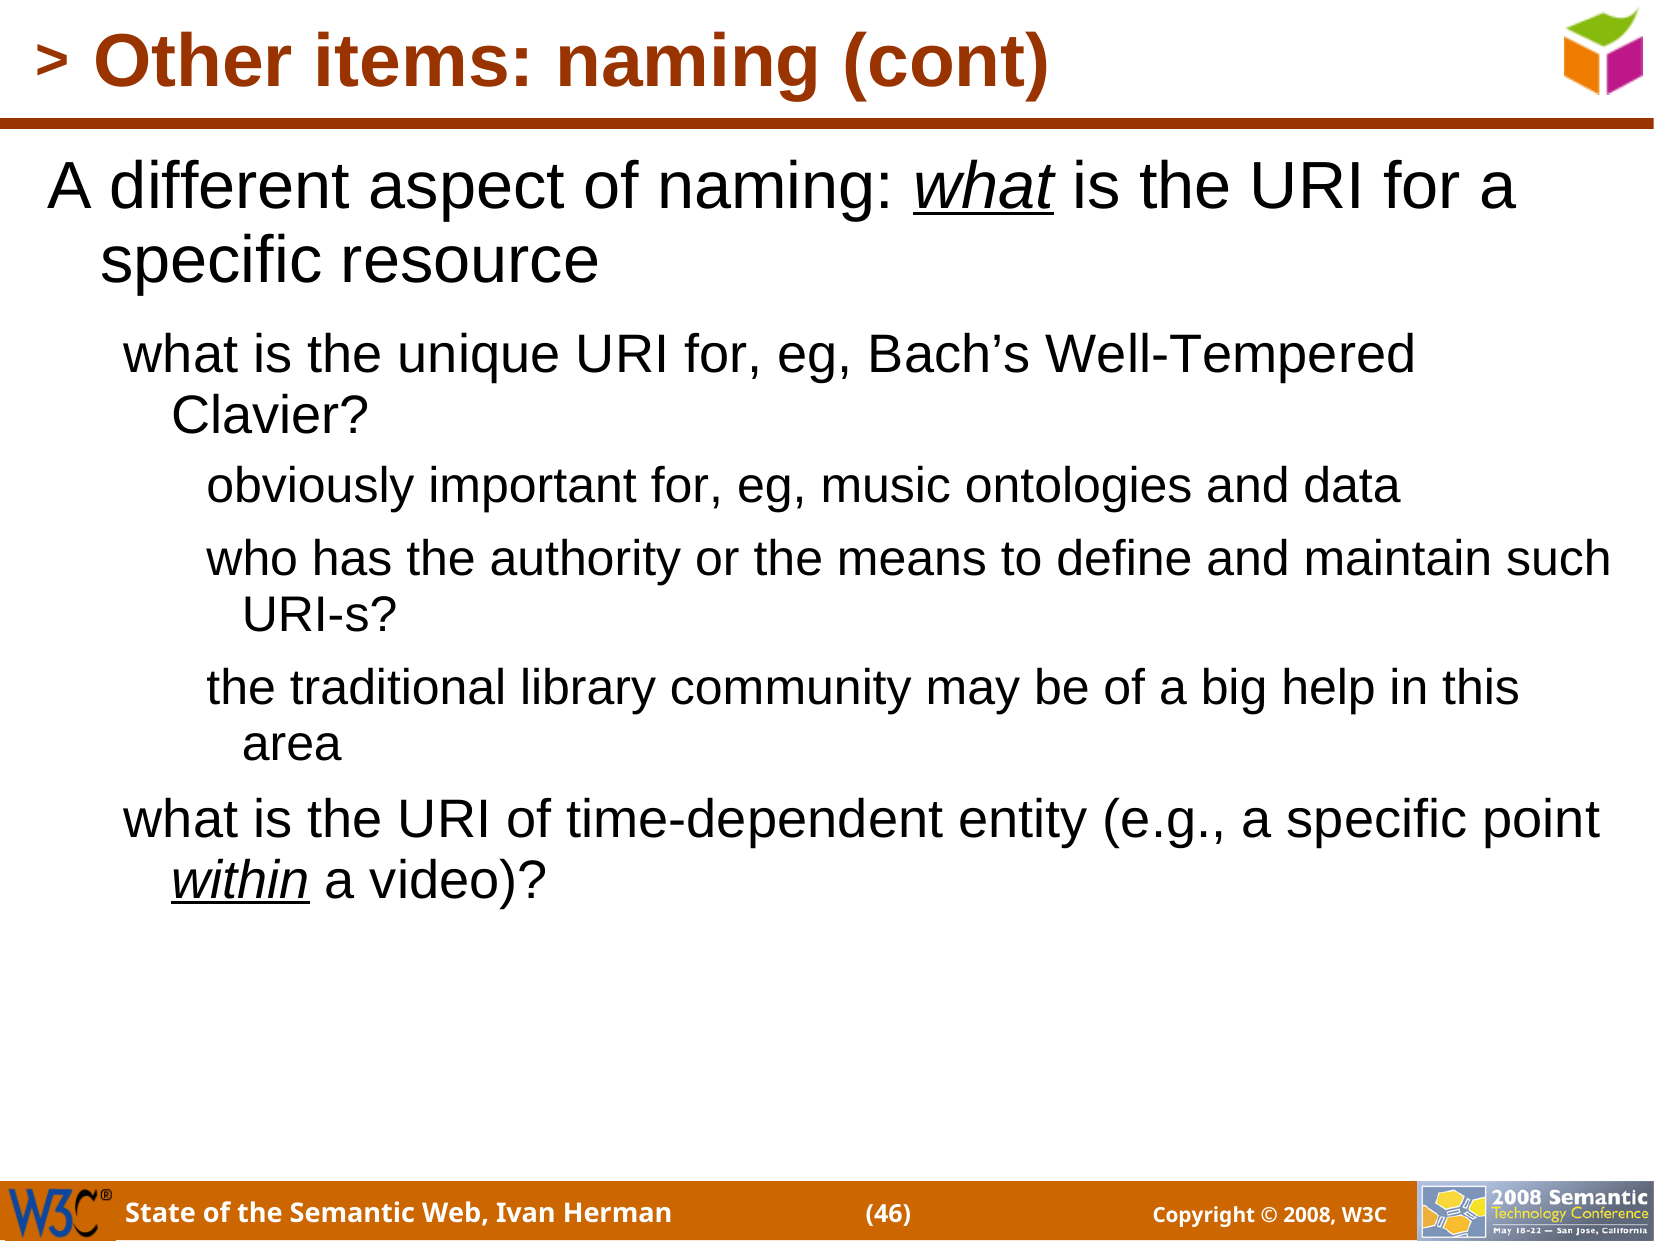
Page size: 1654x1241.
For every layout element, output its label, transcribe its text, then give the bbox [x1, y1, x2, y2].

picture [5, 1186, 116, 1241]
picture [1564, 5, 1643, 95]
list A different aspect of naming: what is the URI for a specific resource what is the unique URI for, eg, Bach’s Well-Tempered Clavier? obviously important for, eg, music ontologies and data who has the authority or the means to define and maintain such URI-s? the traditional library community may be of a big help in this area what is the URI of time-dependent entity (e.g., a specific point within a video)? [29, 147, 1624, 1134]
picture [1417, 1181, 1654, 1241]
title Other items: naming (cont) [93, 0, 1493, 119]
